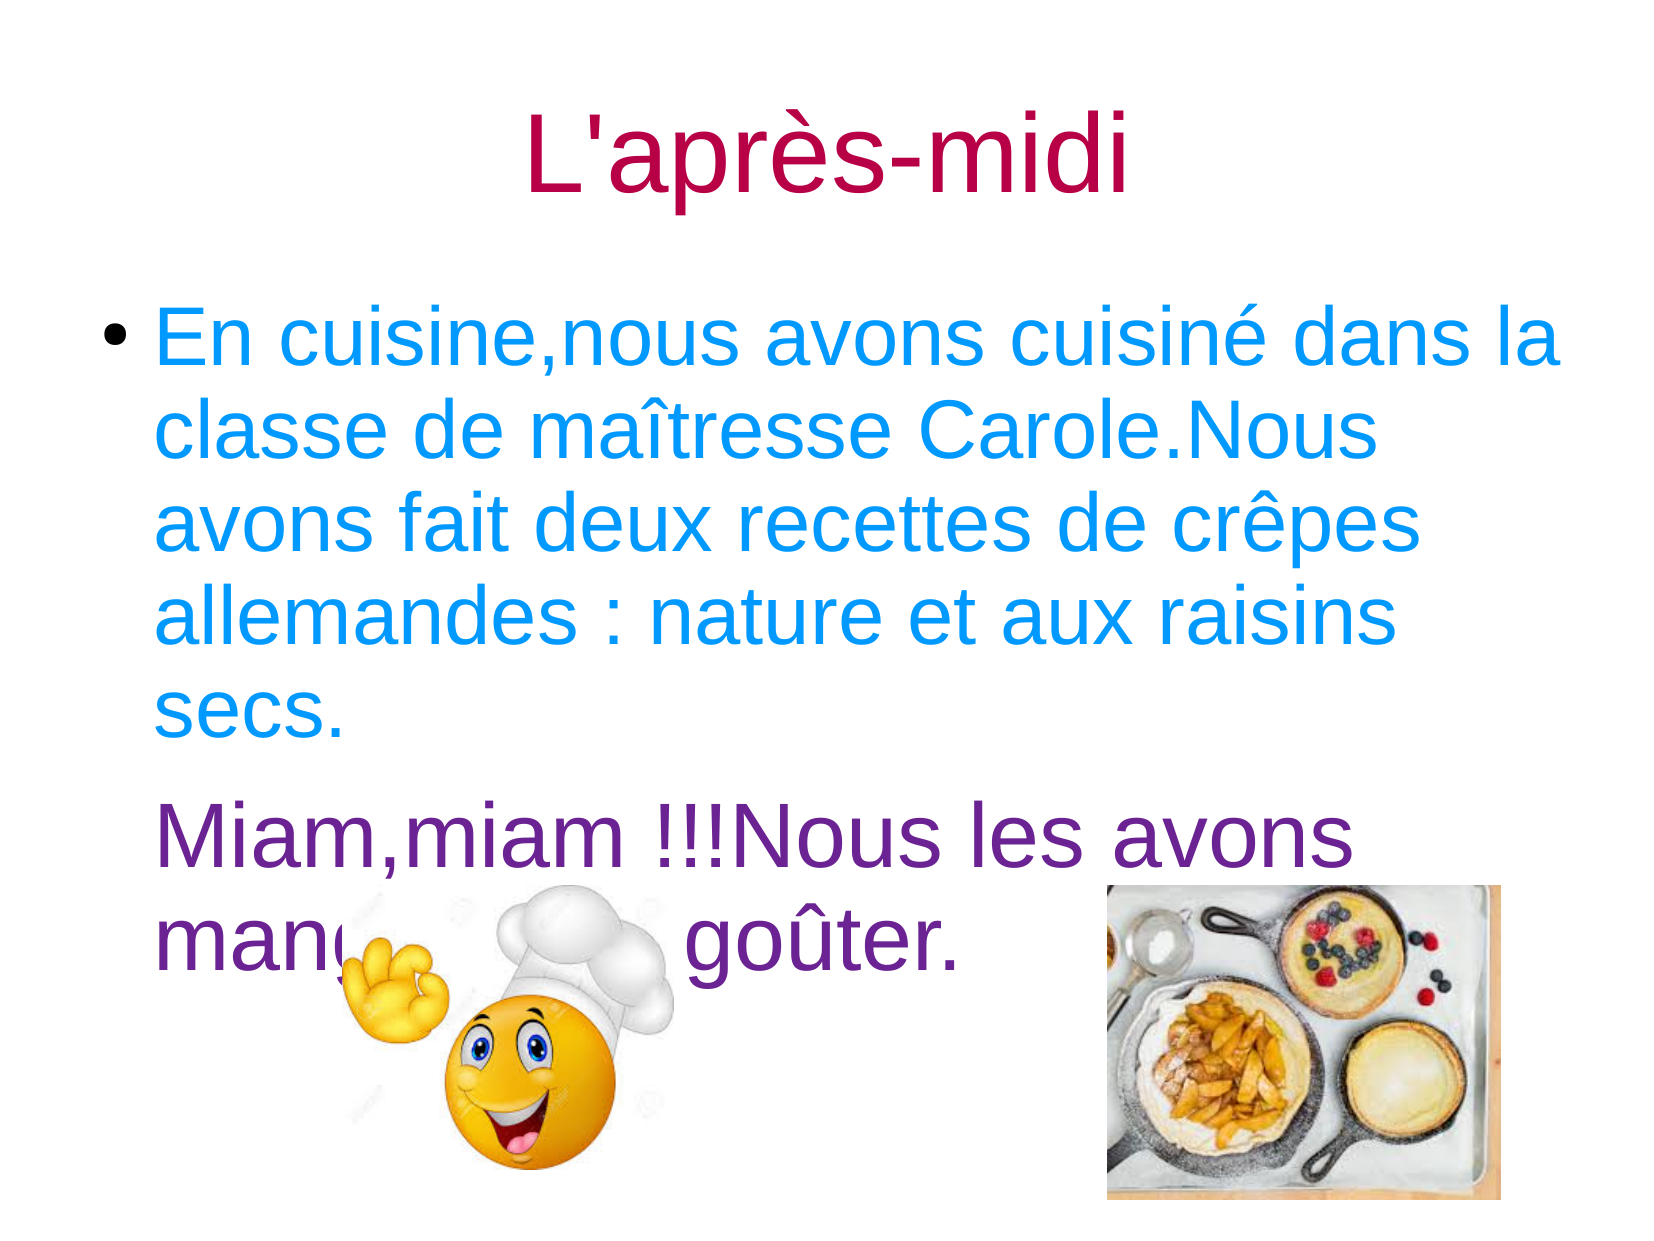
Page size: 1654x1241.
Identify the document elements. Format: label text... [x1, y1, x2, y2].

list En cuisine,nous avons cuisiné dans la classe de maîtresse Carole.Nous avons fait deux recettes de crêpes allemandes : nature et aux raisins secs. Miam,miam !!!Nous les avons mangées au goûter. [82, 290, 1571, 1113]
picture [1107, 885, 1501, 1200]
picture [342, 885, 674, 1170]
title L'après-midi [82, 49, 1571, 257]
